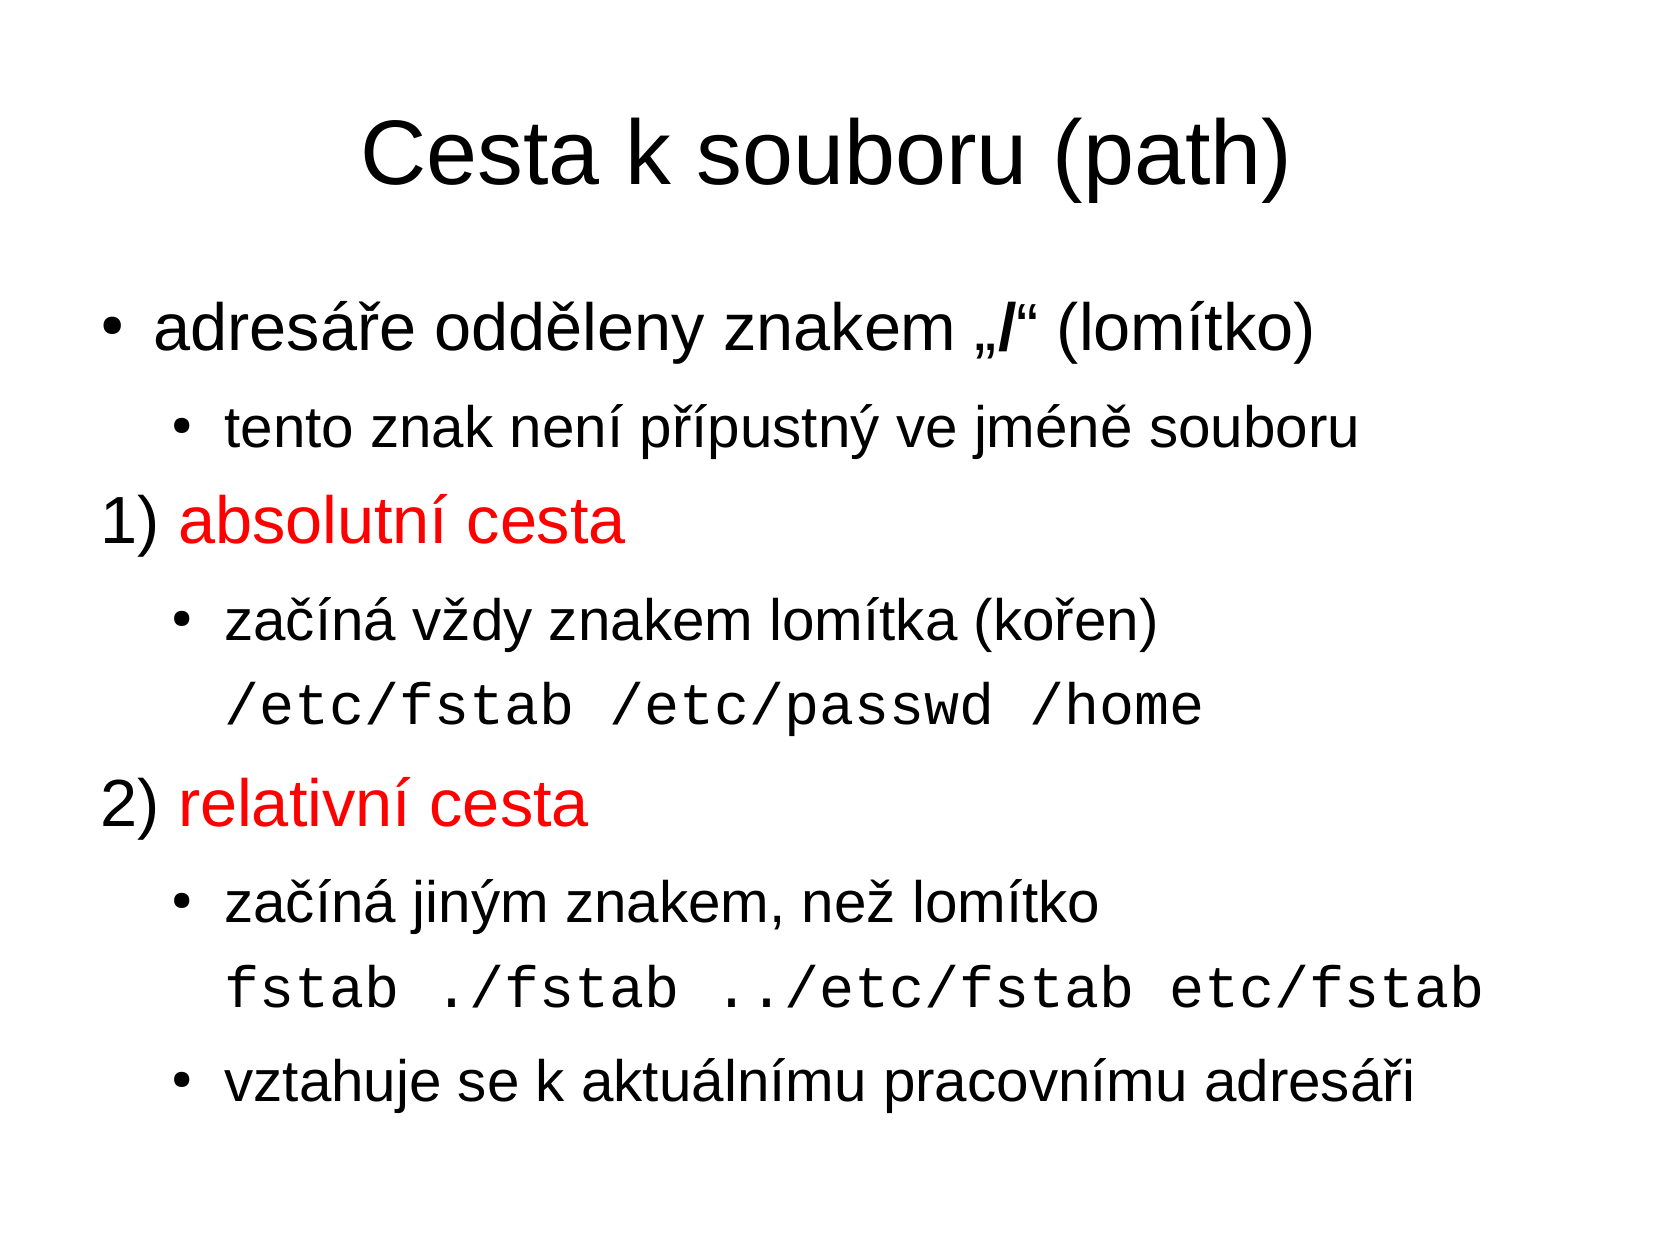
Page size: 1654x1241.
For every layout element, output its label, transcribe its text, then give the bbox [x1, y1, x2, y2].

list adresáře odděleny znakem „/“ (lomítko) tento znak není přípustný ve jméně souboru absolutní cesta začíná vždy znakem lomítka (kořen) /etc/fstab /etc/passwd /home relativní cesta začíná jiným znakem, než lomítko fstab ./fstab ../etc/fstab etc/fstab vztahuje se k aktuálnímu pracovnímu adresáři [82, 290, 1571, 1114]
title Cesta k souboru (path) [82, 56, 1571, 250]
